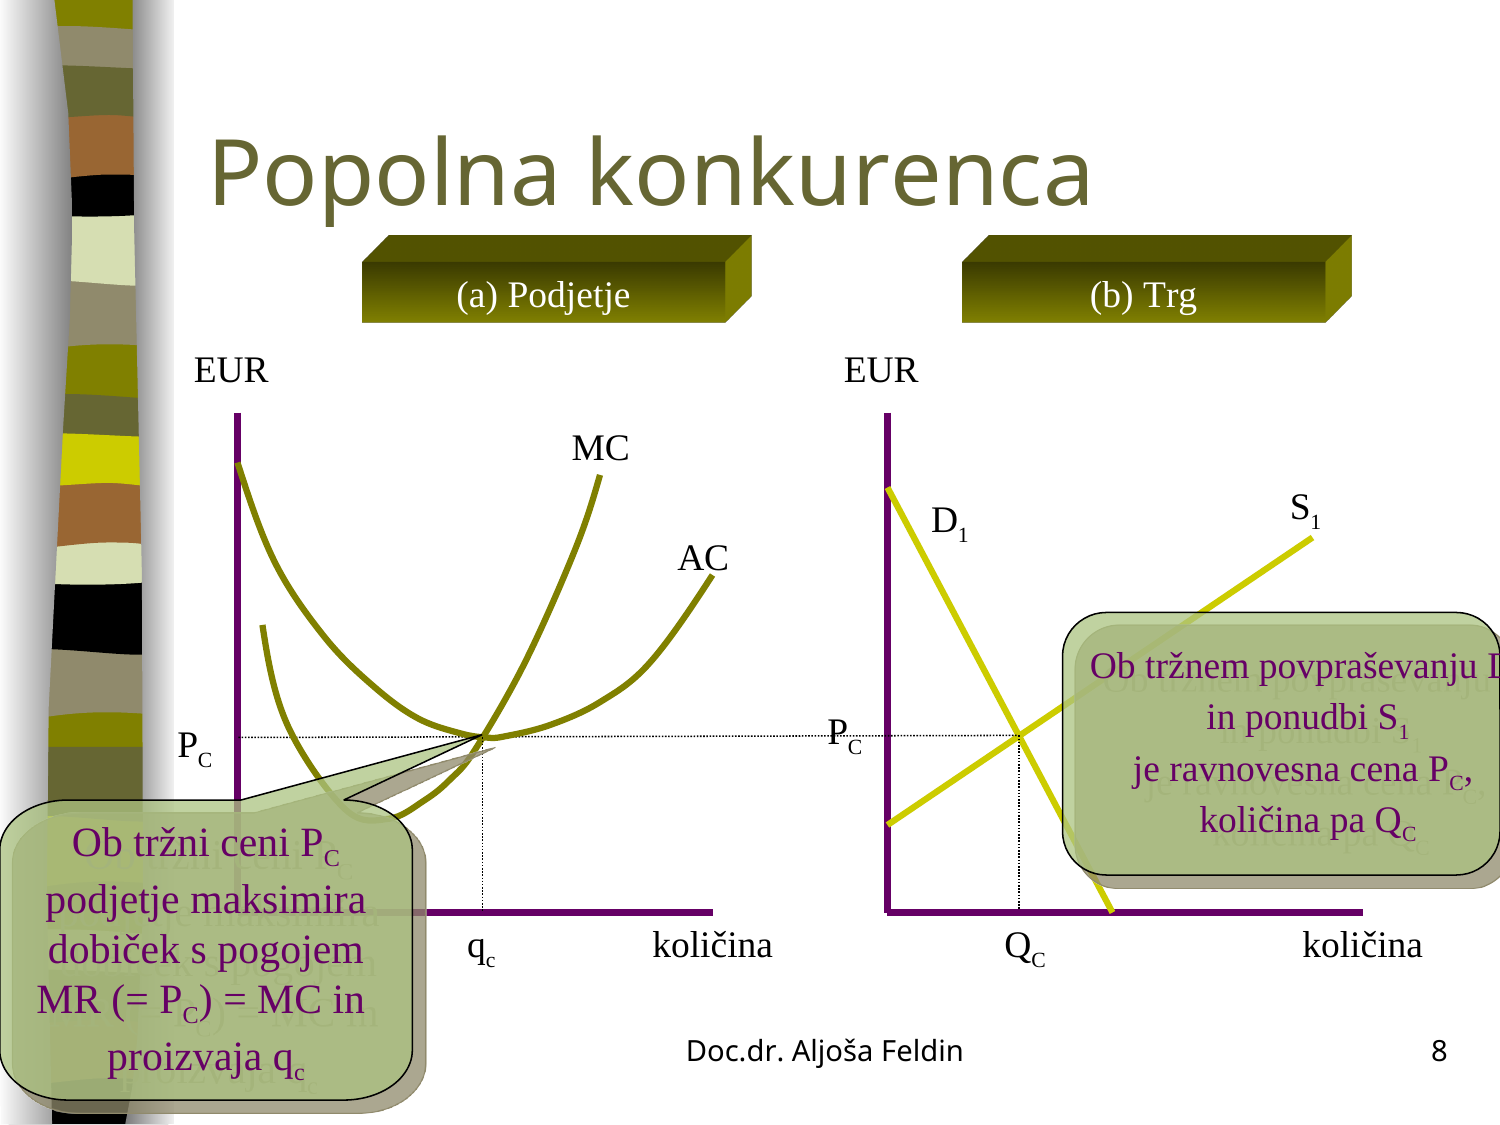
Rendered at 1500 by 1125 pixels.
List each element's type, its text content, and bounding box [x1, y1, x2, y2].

text_box Ob tržnem povpraševanju D1 in ponudbi S1 je ravnovesna cena PC, količina pa QC [1062, 612, 1500, 876]
text_box količina [1287, 912, 1500, 973]
text_box Ob tržni ceni PC podjetje maksimira dobiček s pogojem MR (= PC) = MC in proizvaja qc [0, 734, 483, 1101]
text_box qc [450, 912, 513, 980]
text_box PC [812, 699, 888, 767]
text_box MC [549, 415, 652, 477]
text_box AC [662, 524, 751, 586]
text_box D1 [899, 487, 1000, 555]
text_box Doc.dr. Aljoša Feldin [587, 1025, 1063, 1101]
text_box S1 [1275, 474, 1351, 542]
text_box QC [987, 912, 1063, 980]
text_box <number> [1149, 1025, 1463, 1101]
title Popolna konkurenca [192, 74, 1468, 263]
text_box PC [162, 712, 238, 780]
text_box EUR [799, 337, 963, 398]
text_box EUR [150, 337, 313, 398]
text_box količina [637, 912, 851, 973]
